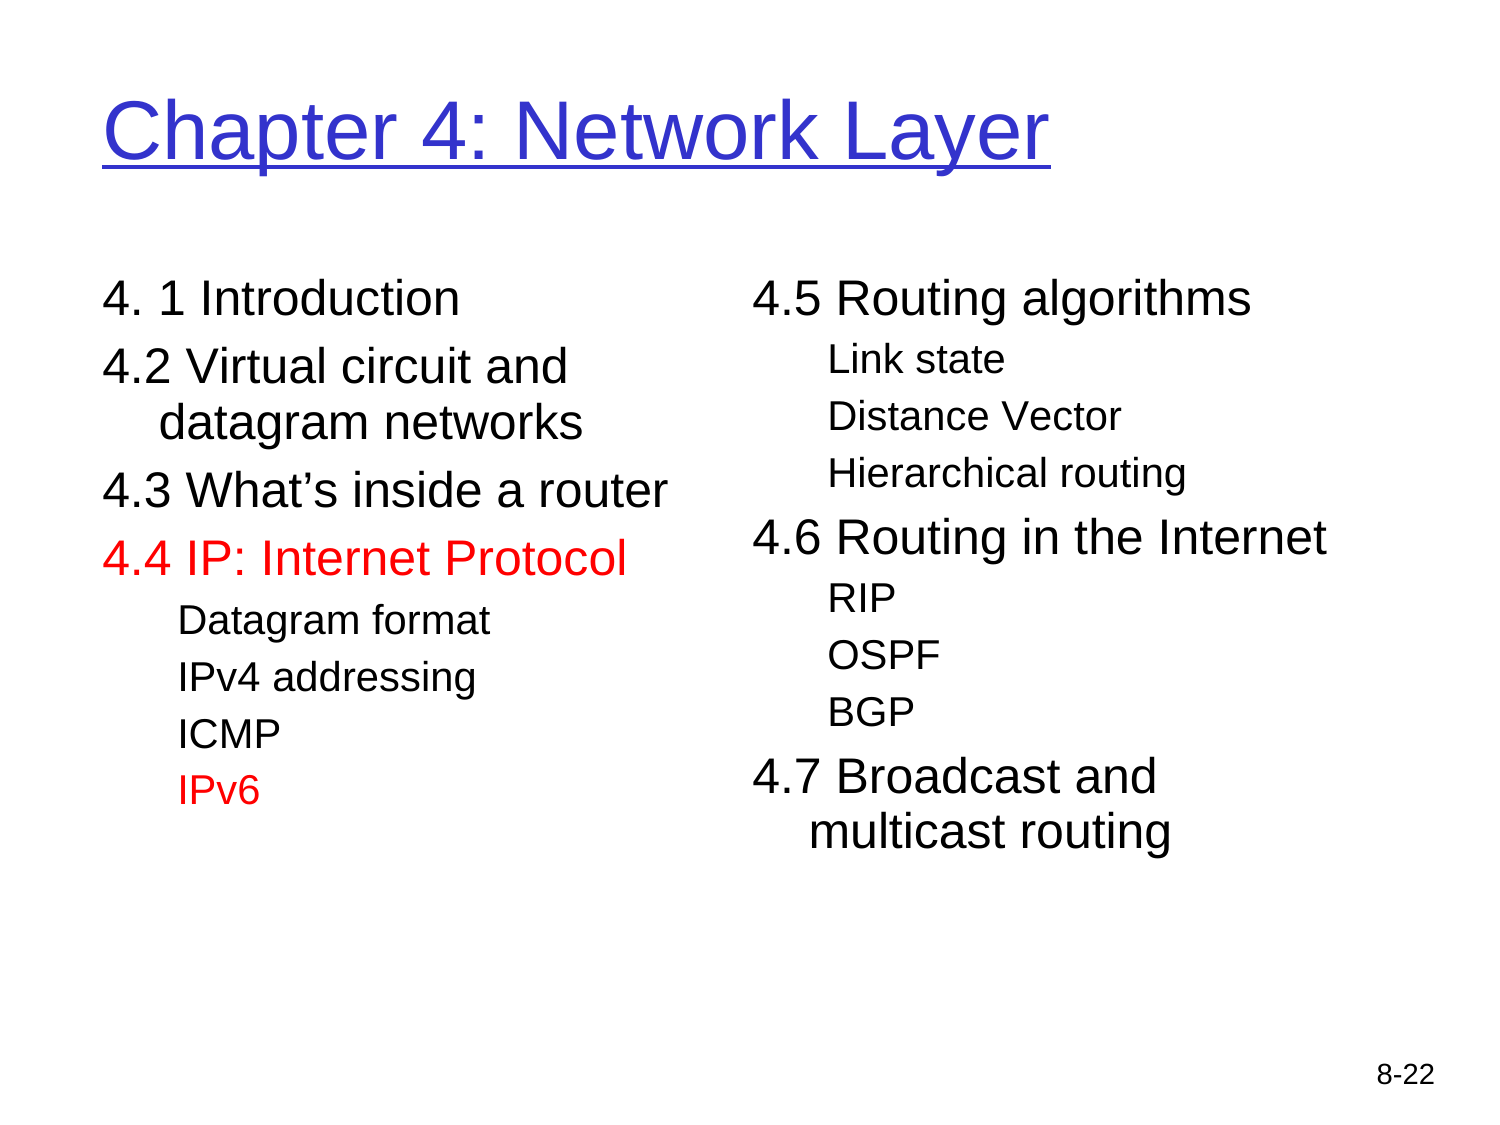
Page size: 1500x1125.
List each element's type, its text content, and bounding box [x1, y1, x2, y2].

list 4.5 Routing algorithms Link state Distance Vector Hierarchical routing 4.6 Routing in the Internet RIP OSPF BGP 4.7 Broadcast and multicast routing [737, 262, 1363, 1026]
list 4. 1 Introduction 4.2 Virtual circuit and datagram networks 4.3 What’s inside a router 4.4 IP: Internet Protocol Datagram format IPv4 addressing ICMP IPv6 [87, 262, 713, 1026]
title Chapter 4: Network Layer [87, 37, 1363, 225]
